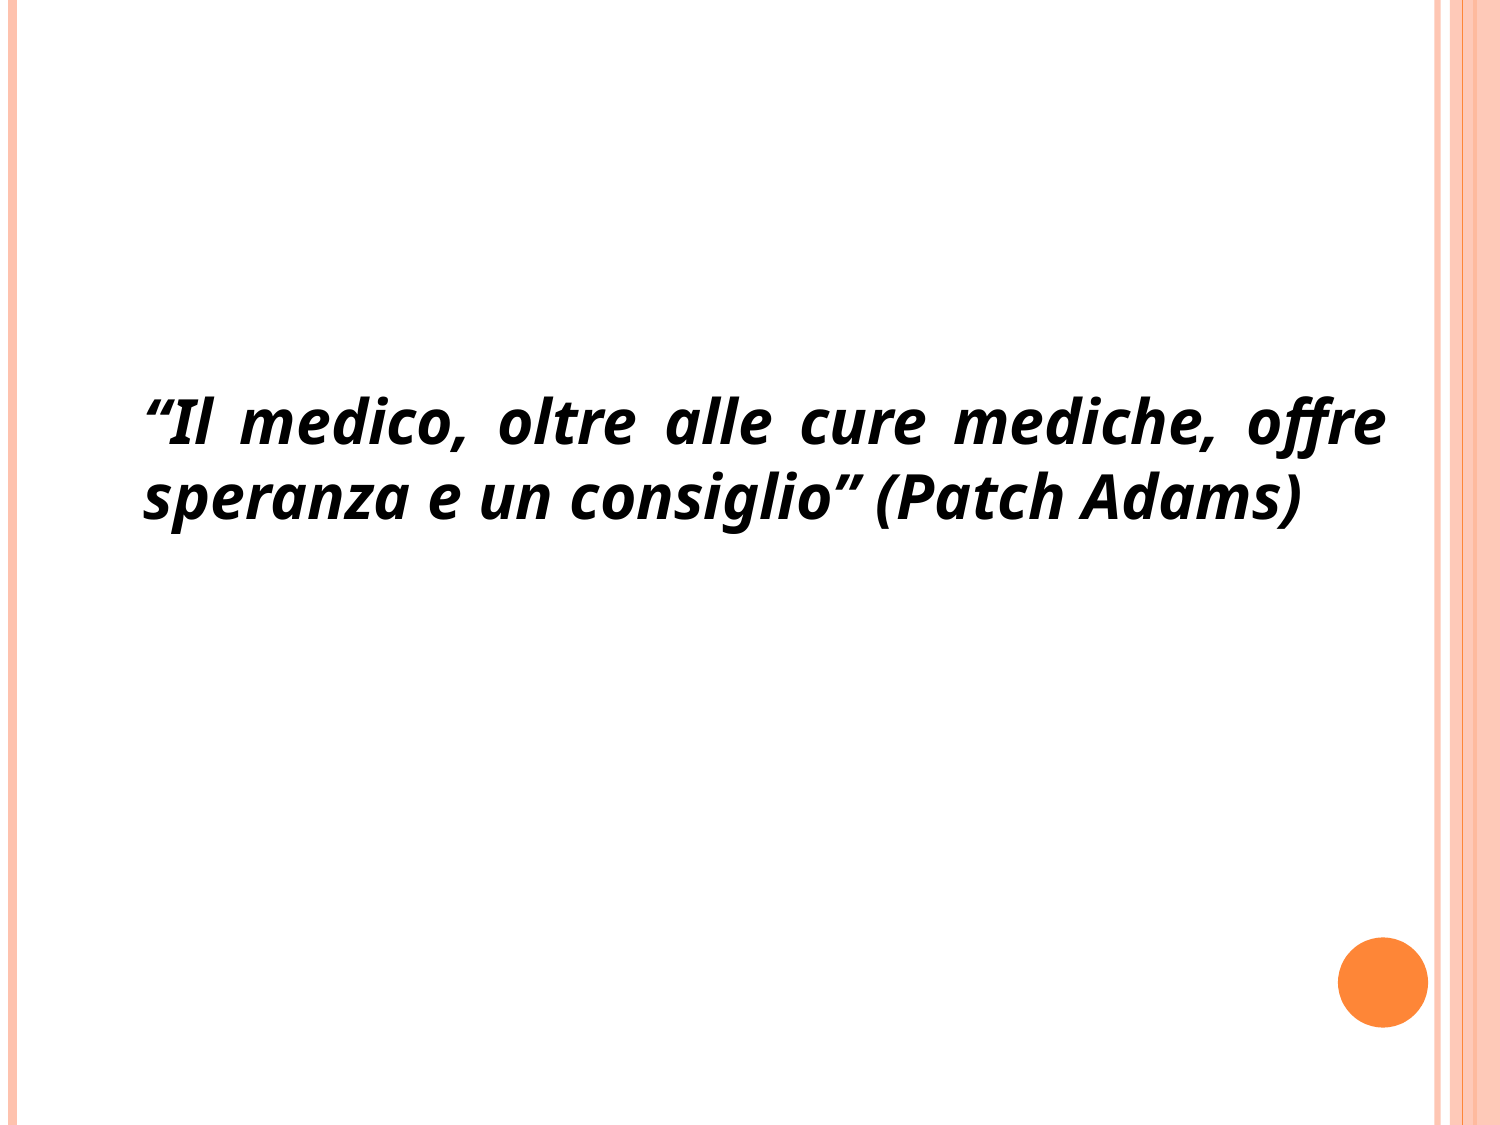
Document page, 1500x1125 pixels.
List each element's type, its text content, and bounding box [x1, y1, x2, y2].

text_box “Il medico, oltre alle cure mediche, offre speranza e un consiglio” (Patch Adams) [128, 292, 1404, 621]
